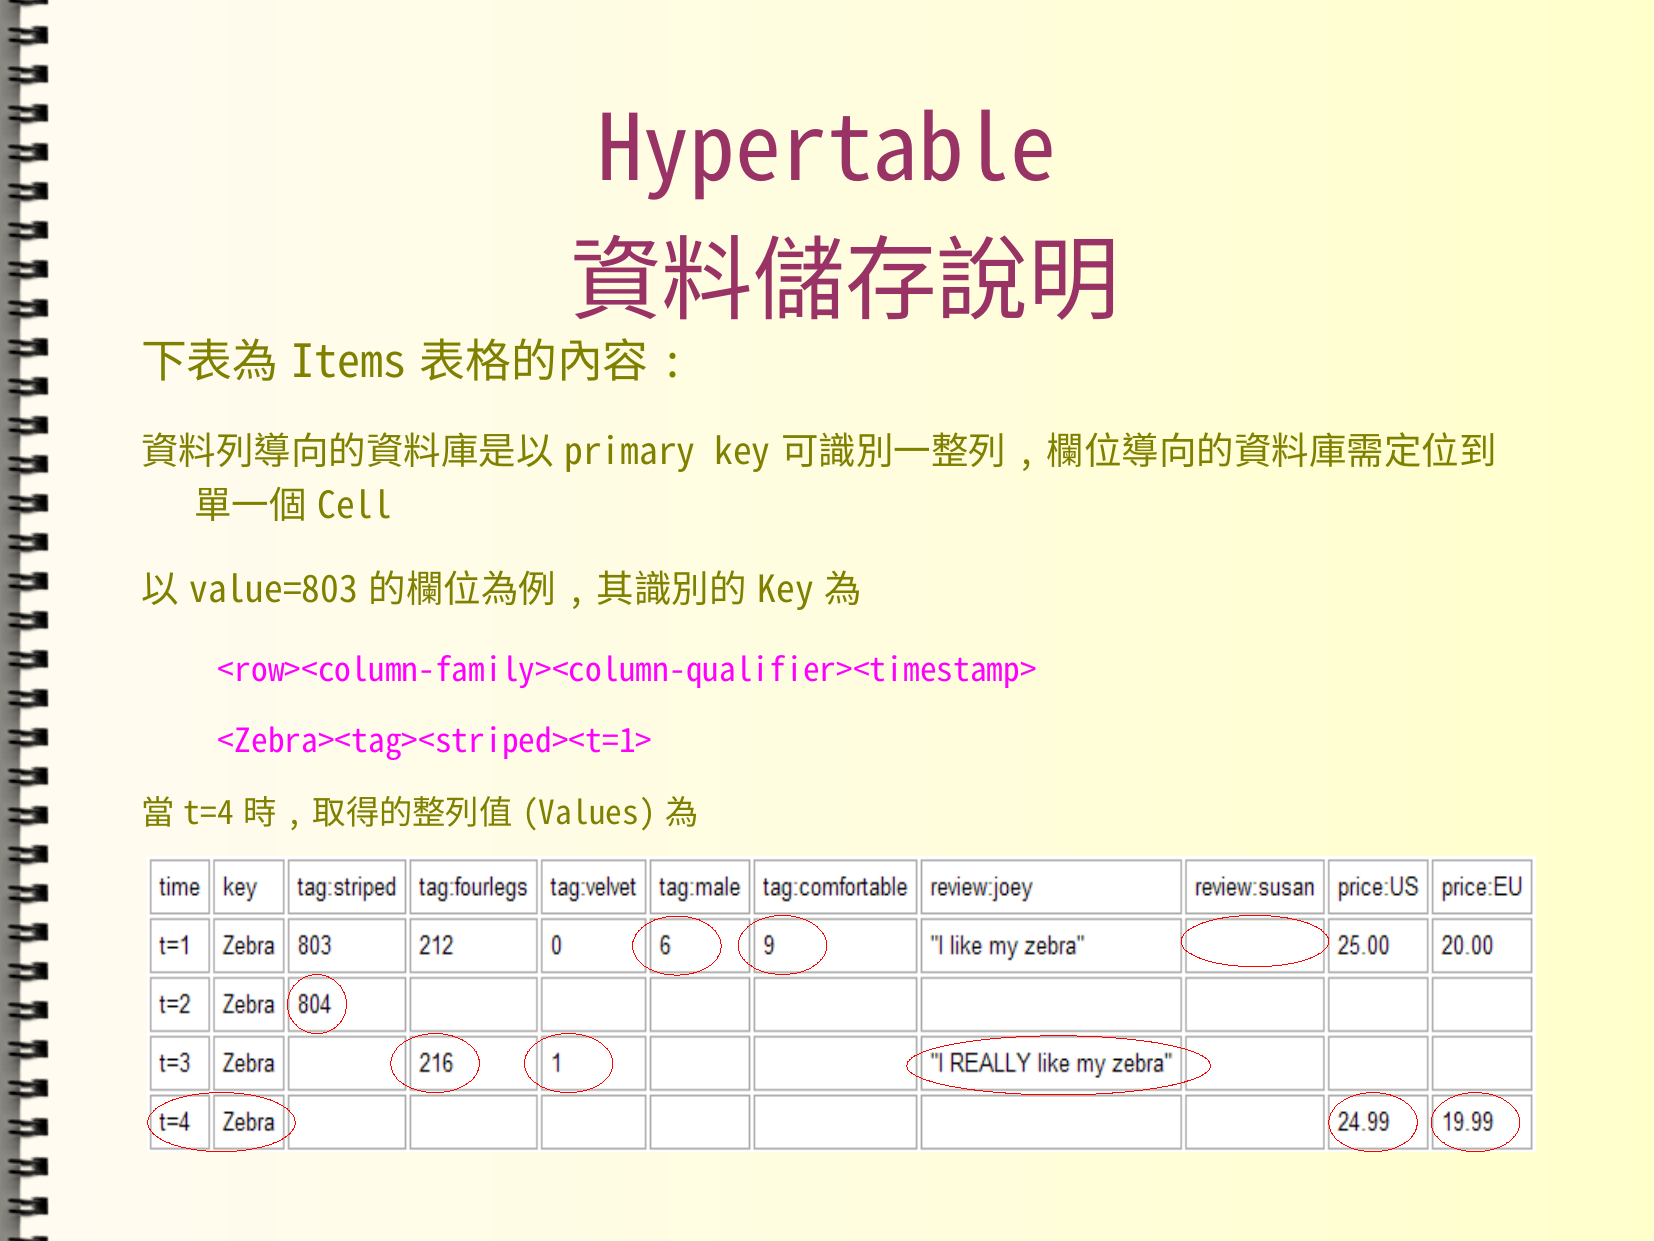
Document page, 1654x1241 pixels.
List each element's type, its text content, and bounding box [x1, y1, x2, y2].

text_box [906, 1035, 1211, 1095]
text_box [1431, 1092, 1520, 1152]
text_box [632, 916, 722, 976]
text_box [738, 915, 827, 975]
picture [147, 1125, 206, 1152]
text_box [1181, 915, 1329, 967]
title Hypertable 資料儲存說明 [121, 96, 1534, 317]
text_box [1328, 1092, 1418, 1152]
text_box [287, 974, 347, 1034]
text_box [390, 1033, 480, 1093]
text_box [524, 1033, 613, 1093]
picture [147, 856, 1536, 1152]
text_box [147, 1092, 296, 1152]
list 下表為Items表格的內容: 資料列導向的資料庫是以primary key可識別一整列,欄位導向的資料庫需定位到單一個Cell 以value=803的欄位為例,其識別的Key為 <row><column-family><column-qualifier><timestamp> <Zebra><tag><striped><t=1> 當t=4時,取得的整列值(Values)為 <t=4><Zebra><804><216><1><6><9><"I REALLY like my zebra"><><24.99><19.99> [123, 324, 1506, 840]
picture [0, 0, 1654, 1241]
